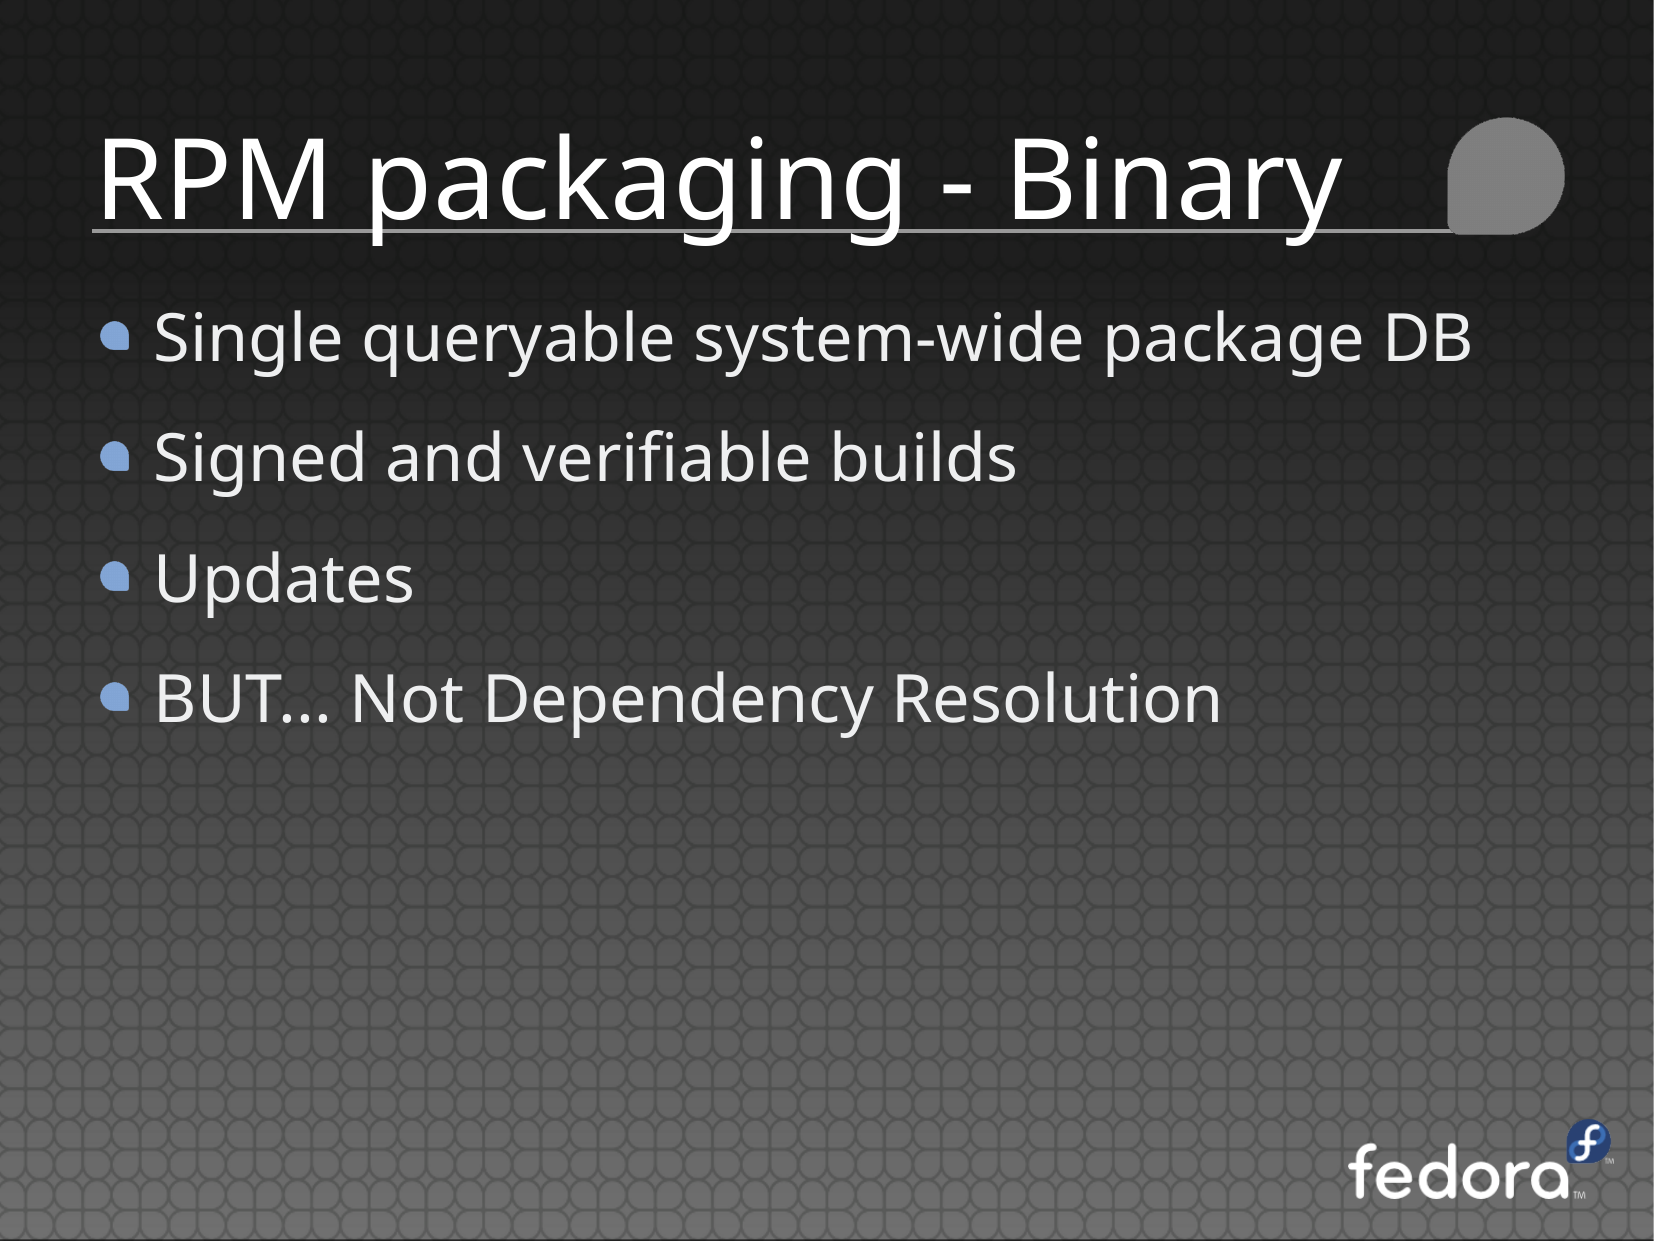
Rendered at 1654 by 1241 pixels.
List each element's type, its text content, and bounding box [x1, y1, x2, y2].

list Single queryable system-wide package DB Signed and verifiable builds Updates BUT... Not Dependency Resolution [82, 290, 1571, 1094]
title RPM packaging - Binary [94, 100, 1426, 251]
picture [0, 0, 1654, 1241]
